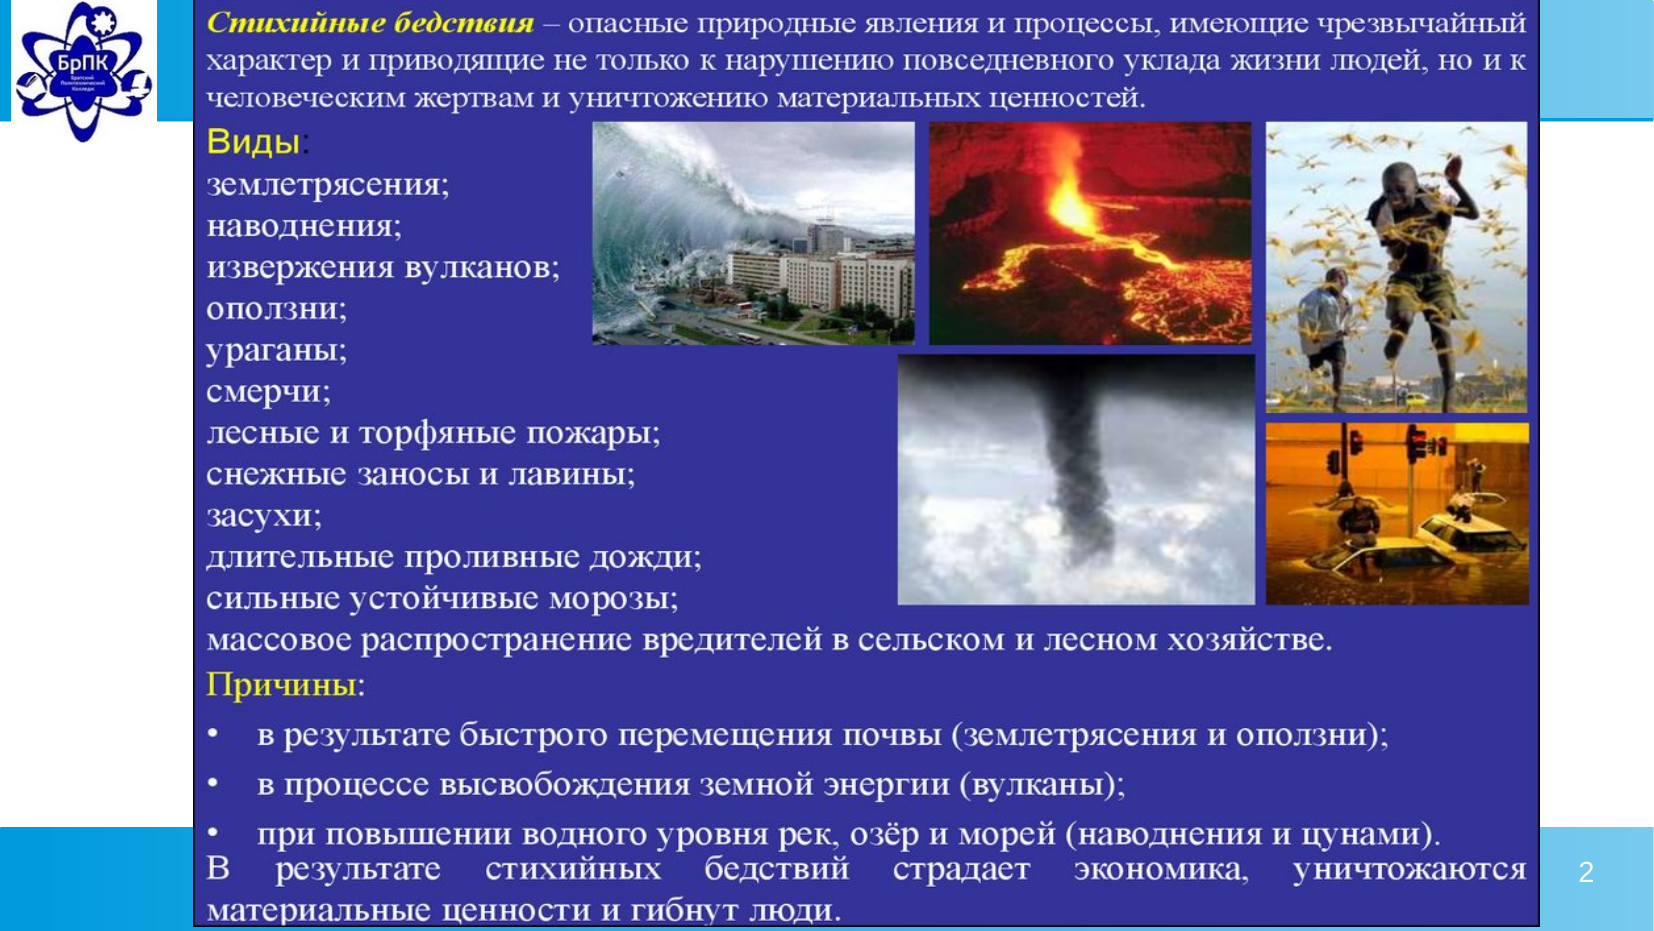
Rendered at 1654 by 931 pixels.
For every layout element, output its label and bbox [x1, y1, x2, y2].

picture [11, 0, 157, 145]
picture [193, 0, 1540, 927]
